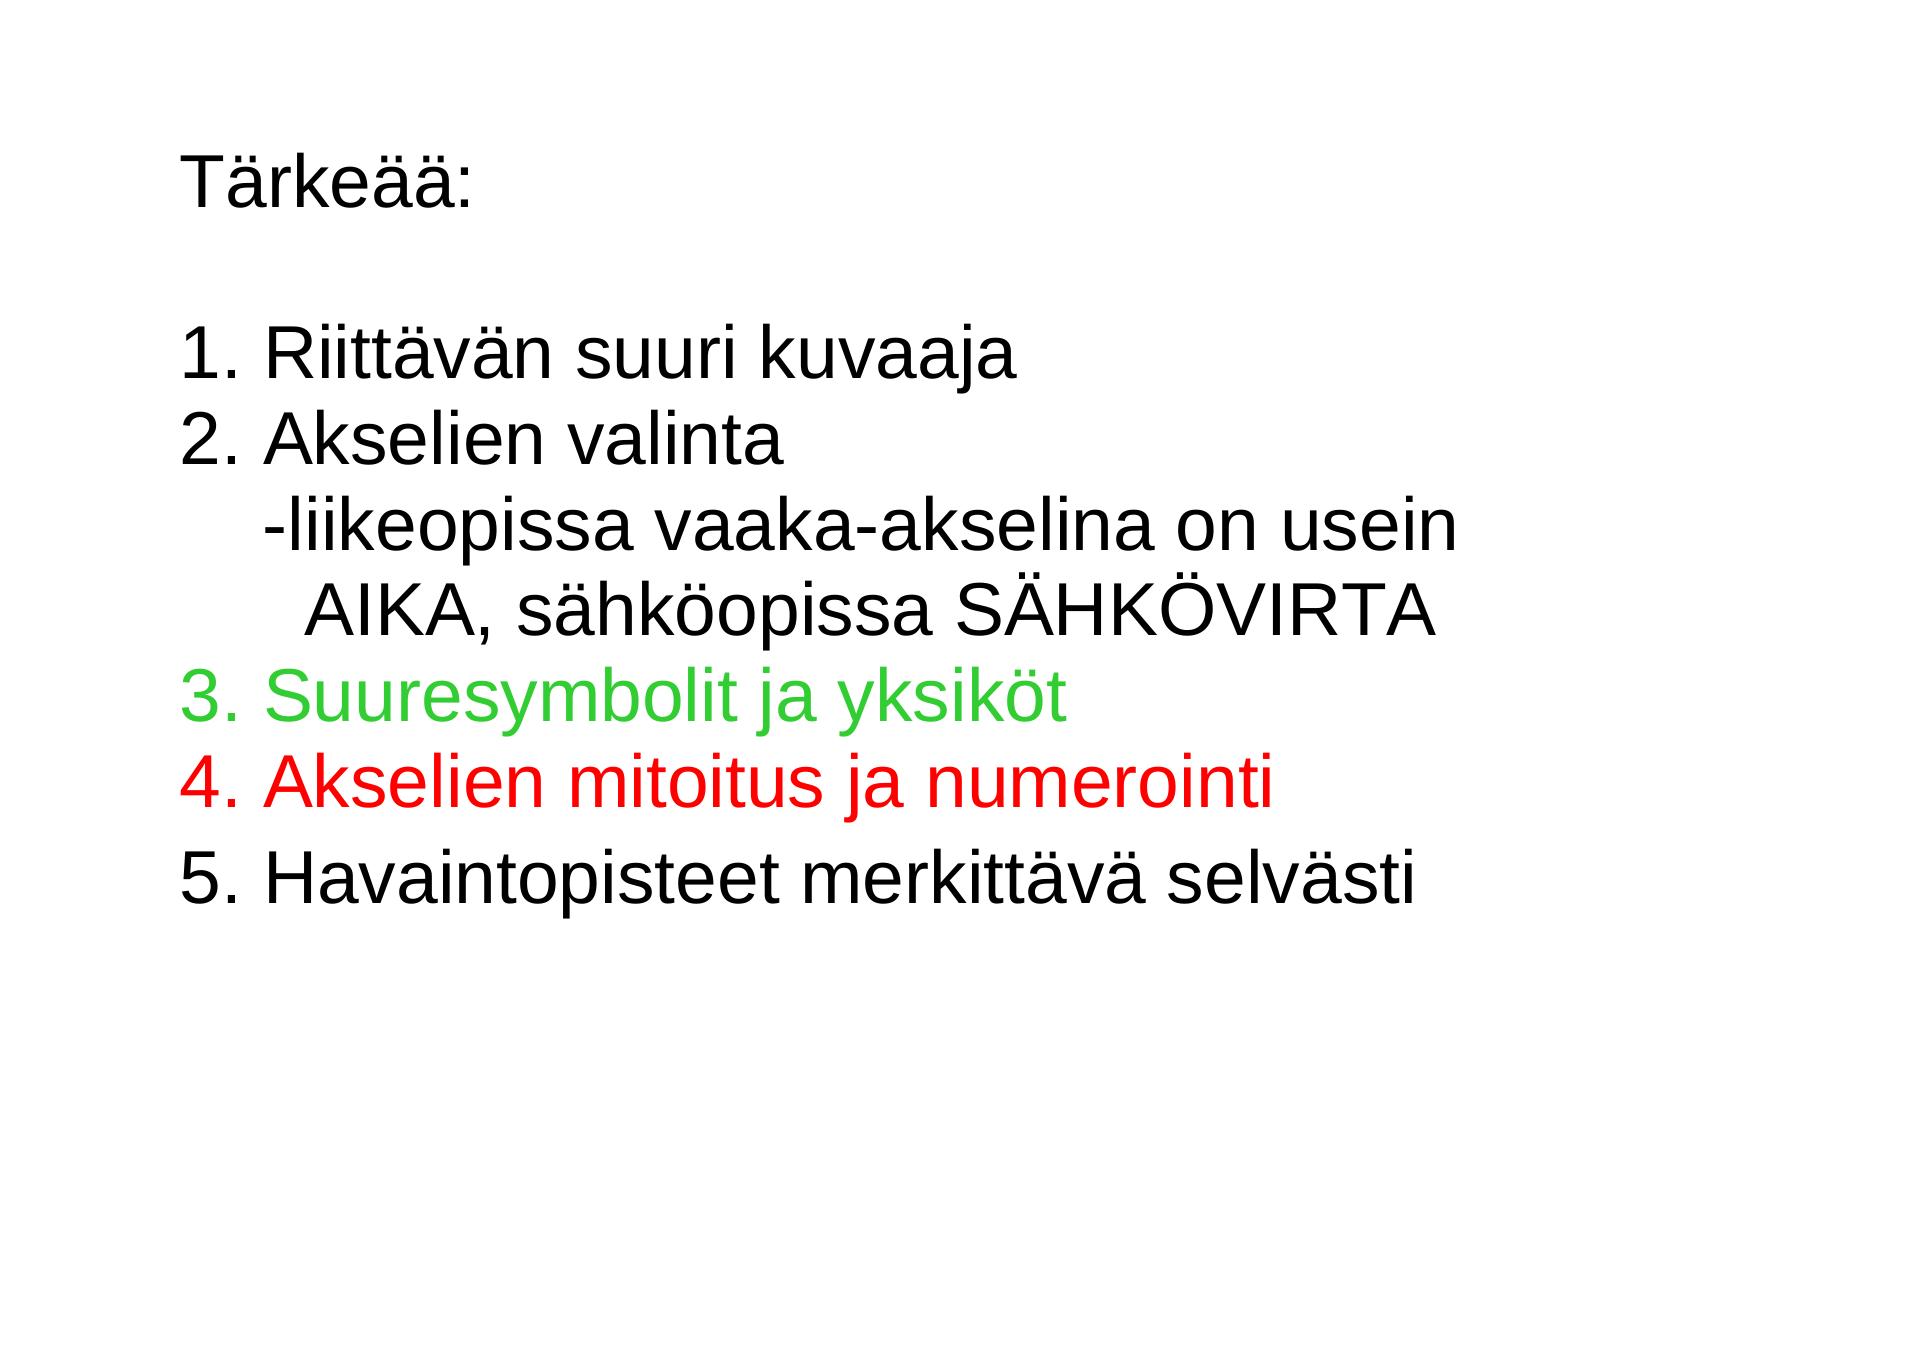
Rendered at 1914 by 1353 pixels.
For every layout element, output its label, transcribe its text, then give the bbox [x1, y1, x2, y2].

text_box Tärkeää: 1. Riittävän suuri kuvaaja 2. Akselien valinta -liikeopissa vaaka-akselina on usein AIKA, sähköopissa SÄHKÖVIRTA 3. Suuresymbolit ja yksiköt 4. Akselien mitoitus ja numerointi 5. Havaintopisteet merkittävä selvästi [165, 127, 1682, 1183]
